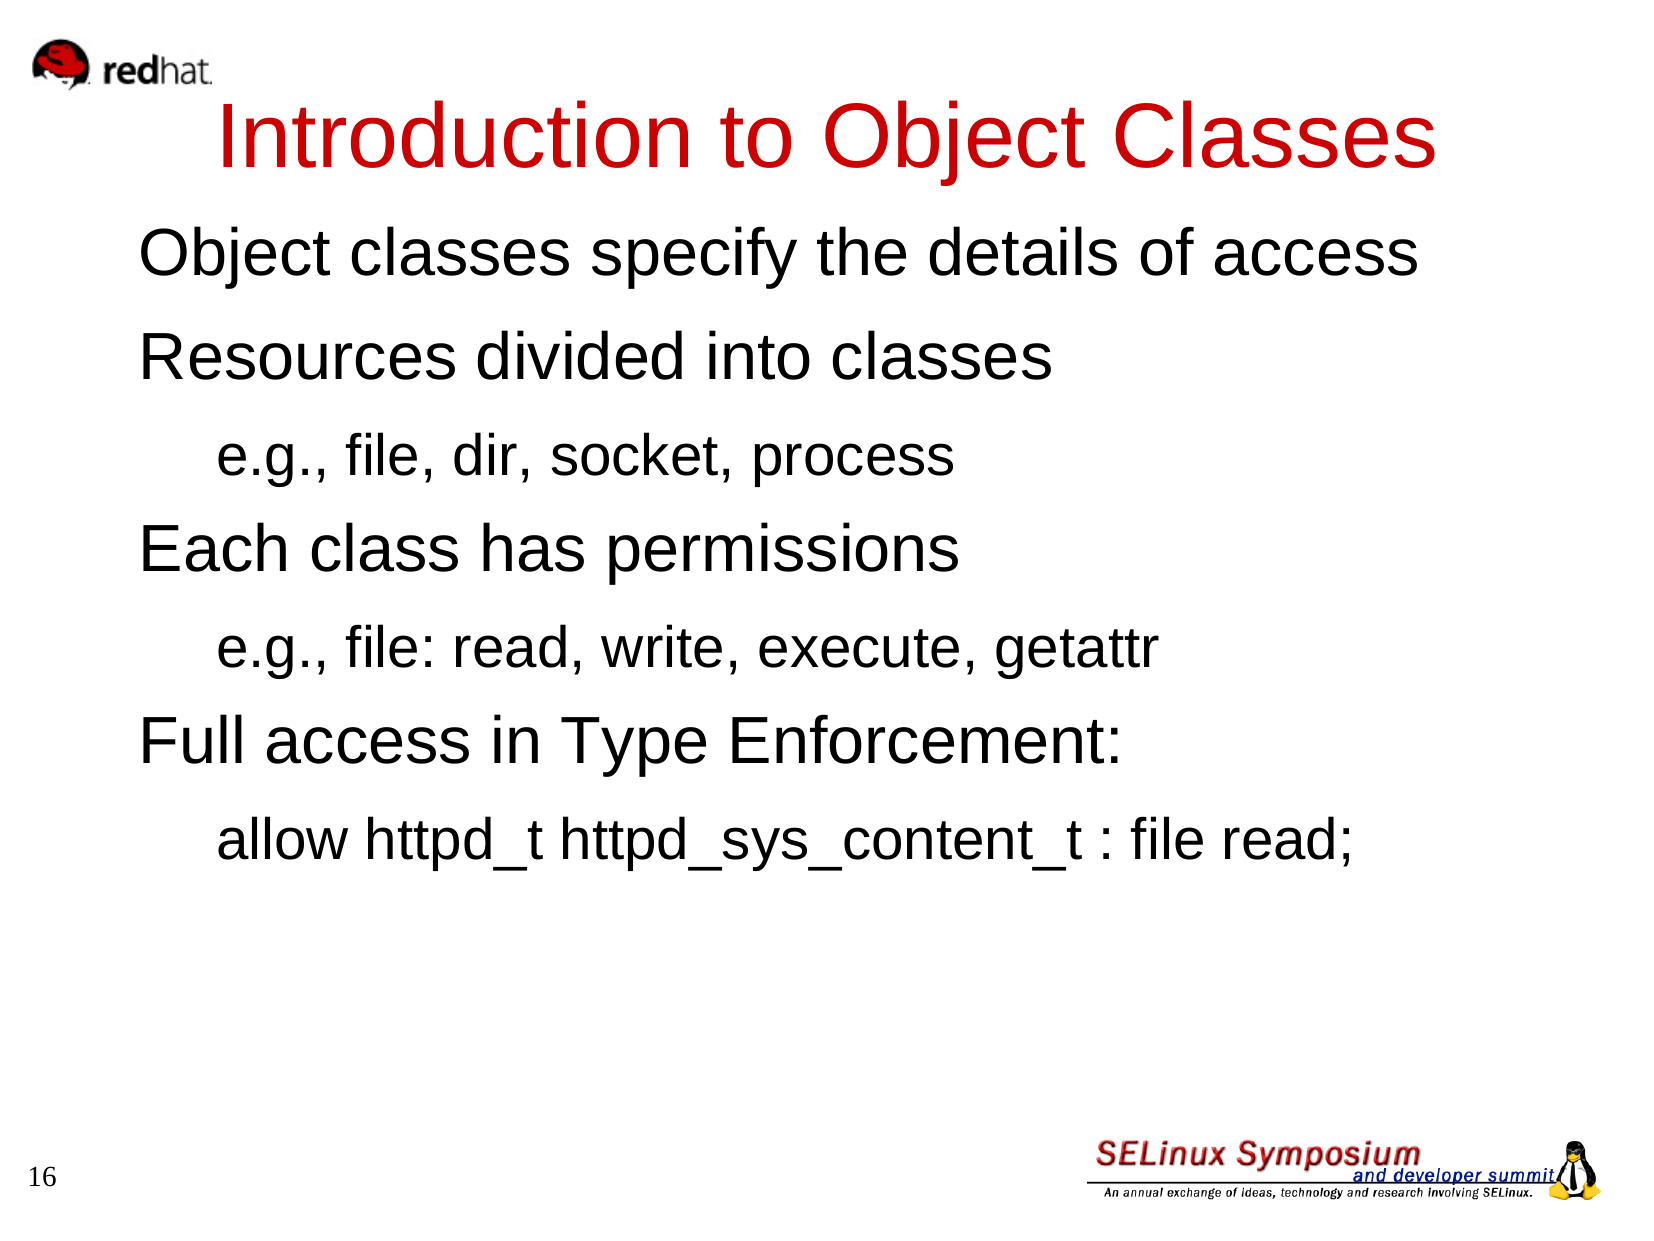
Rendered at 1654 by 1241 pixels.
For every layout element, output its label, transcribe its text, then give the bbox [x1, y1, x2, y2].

picture [1087, 1135, 1613, 1200]
picture [31, 37, 212, 98]
title Introduction to Object Classes [121, 55, 1534, 214]
list Object classes specify the details of access Resources divided into classes e.g., file, dir, socket, process Each class has permissions e.g., file: read, write, execute, getattr Full access in Type Enforcement: allow httpd_t httpd_sys_content_t : file read; [121, 214, 1534, 1088]
